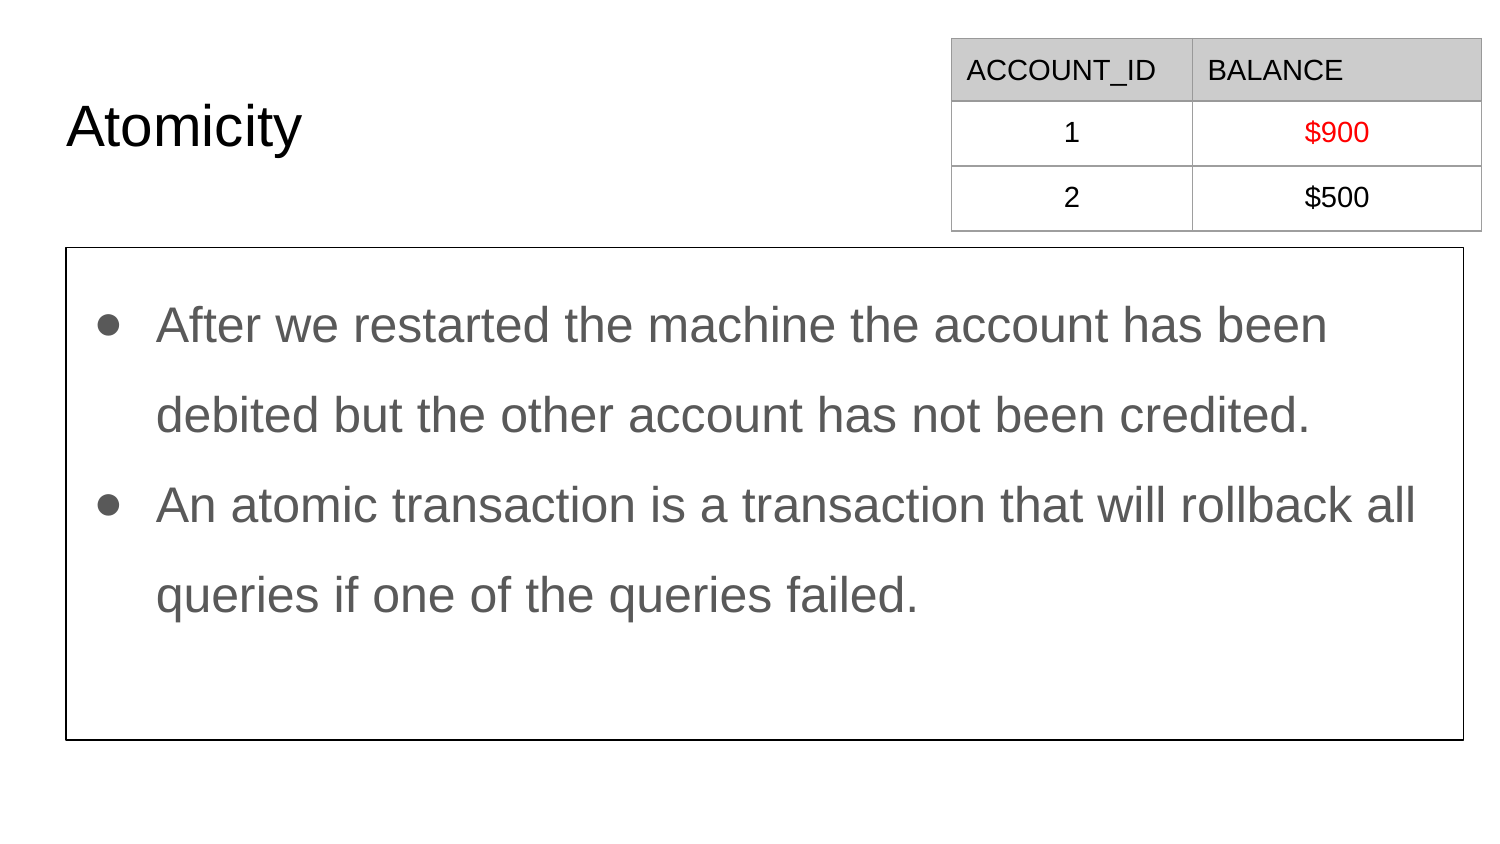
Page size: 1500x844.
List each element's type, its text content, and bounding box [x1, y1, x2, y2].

table_header BALANCE [1193, 39, 1481, 100]
table_cell $900 [1193, 102, 1481, 165]
list After we restarted the machine the account has been debited but the other account has not been credited. An atomic transaction is a transaction that will rollback all queries if one of the queries failed. [65, 247, 1464, 741]
table_cell $500 [1193, 167, 1481, 230]
table_cell 1 [952, 102, 1192, 165]
table_header ACCOUNT_ID [952, 39, 1192, 100]
title Atomicity [51, 72, 622, 167]
table_cell 2 [952, 167, 1192, 230]
